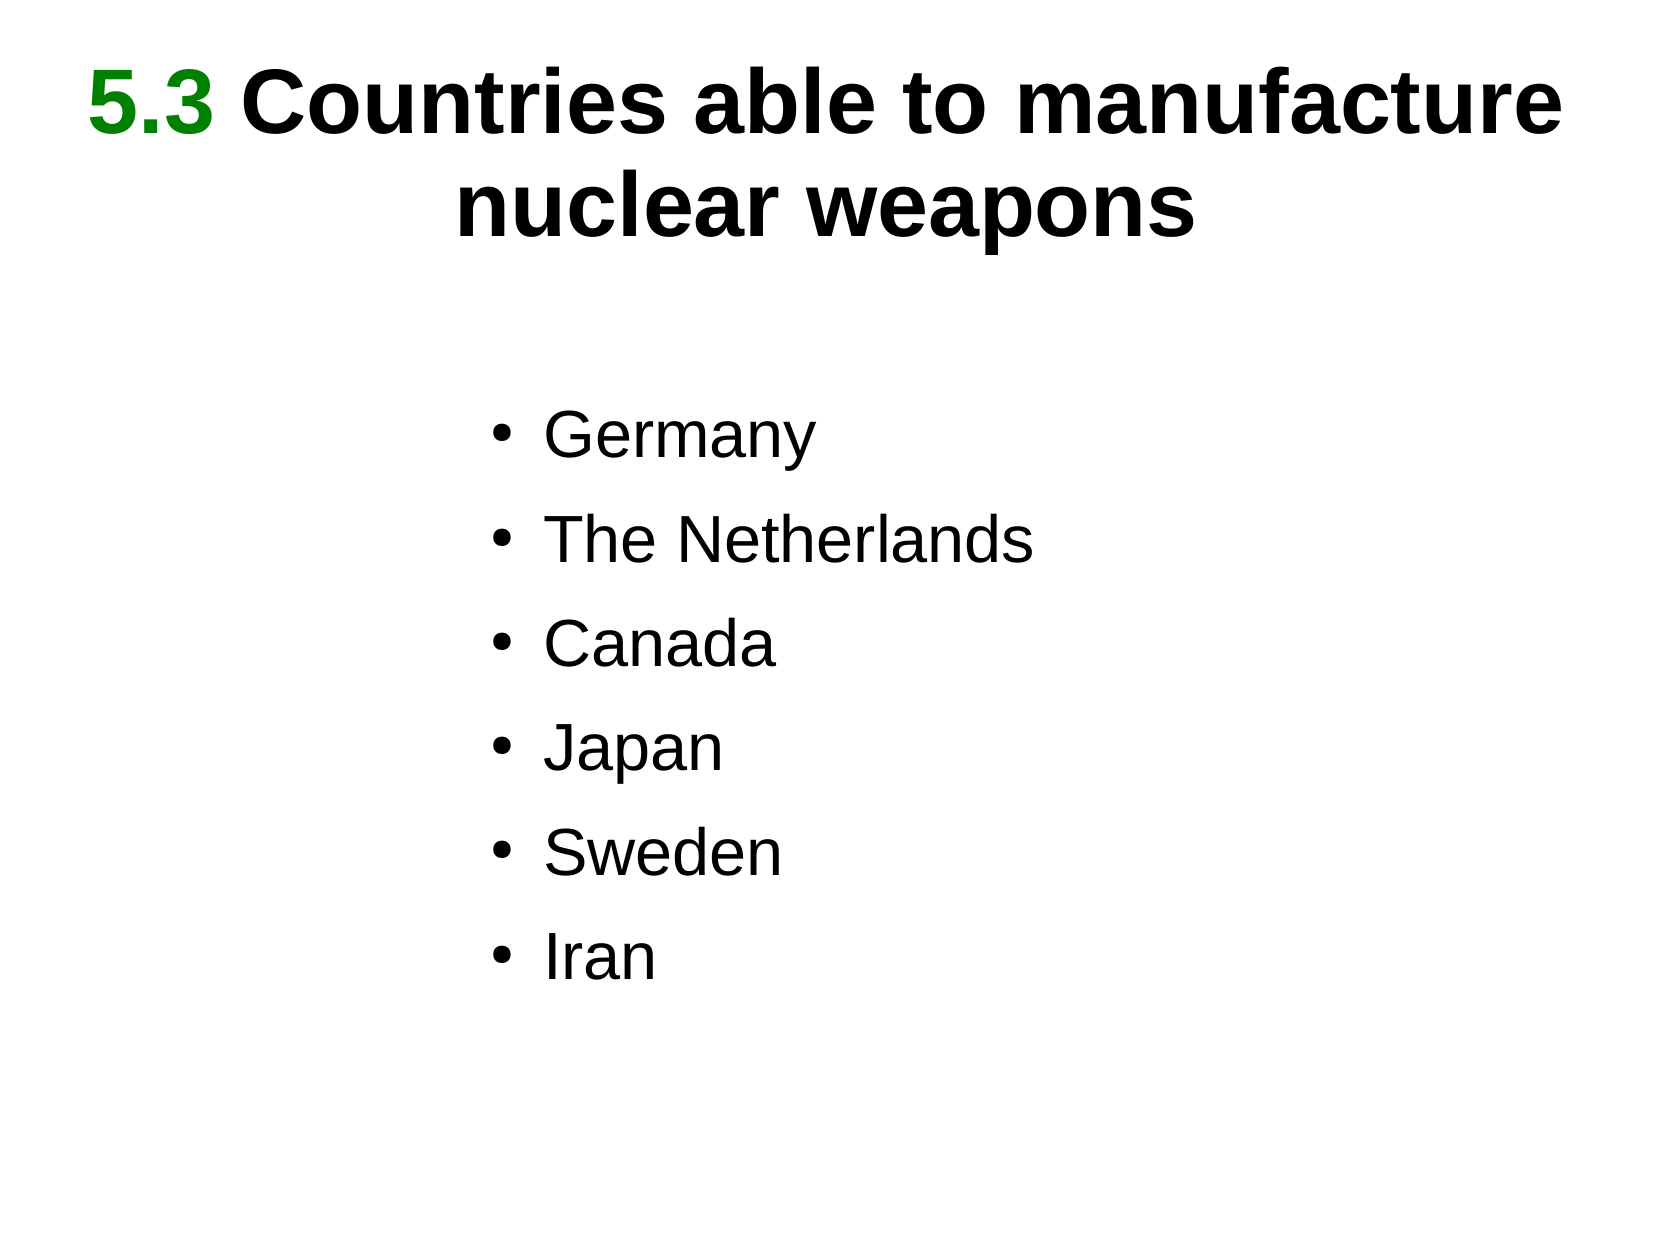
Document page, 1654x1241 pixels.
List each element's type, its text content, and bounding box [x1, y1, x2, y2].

list Germany The Netherlands Canada Japan Sweden Iran [472, 397, 1188, 1152]
title 5.3 Countries able to manufacture nuclear weapons [82, 49, 1571, 257]
